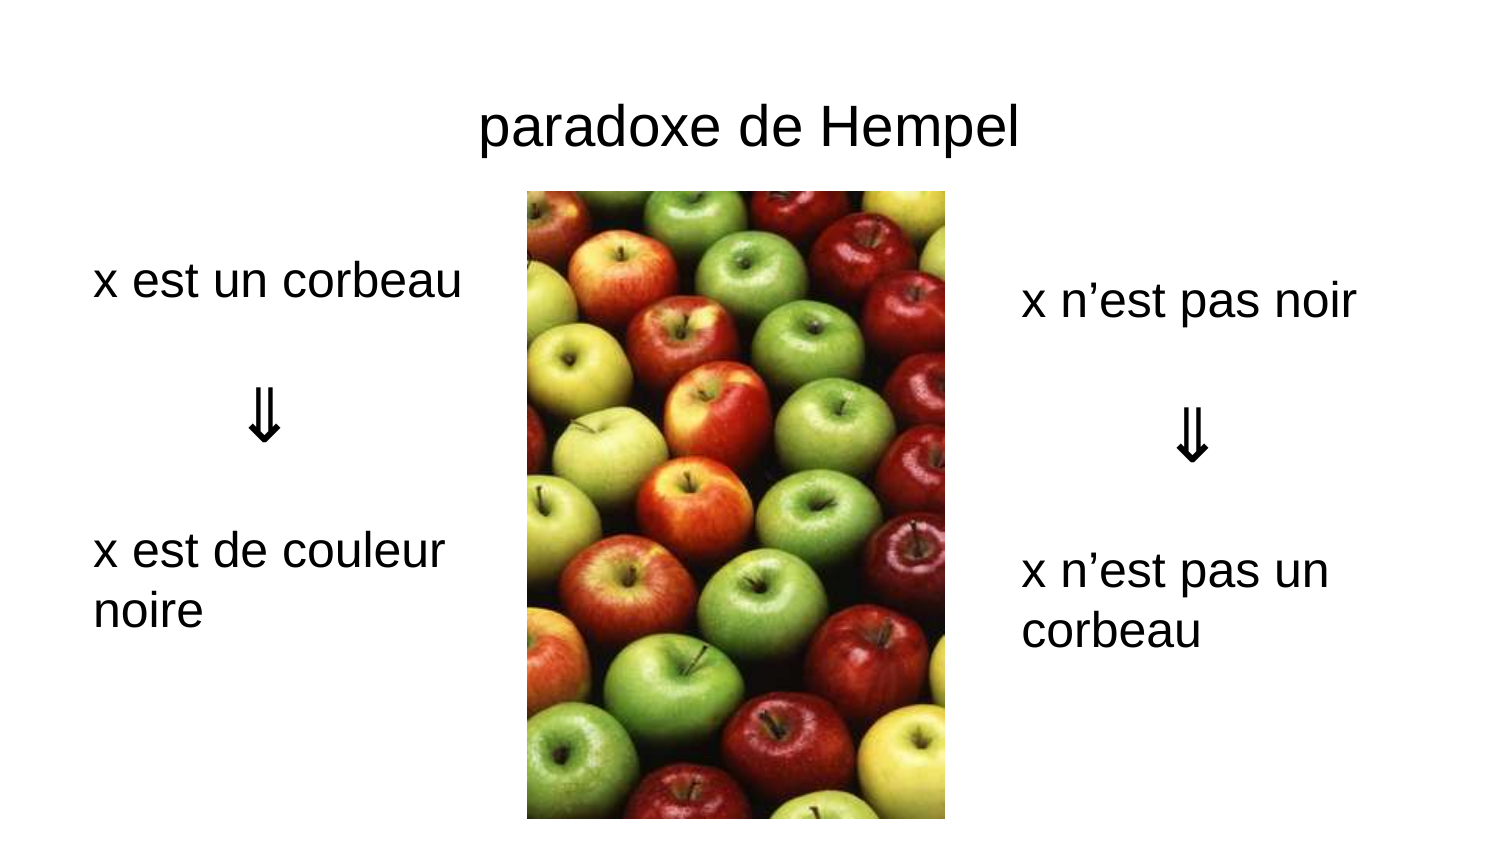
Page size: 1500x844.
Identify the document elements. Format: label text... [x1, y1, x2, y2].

text_box x est un corbeau ⇓ x est de couleur noire [78, 232, 502, 799]
title paradoxe de Hempel [51, 72, 1449, 167]
picture [527, 191, 945, 819]
text_box x n’est pas noir ⇓ x n’est pas un corbeau [1006, 252, 1431, 819]
